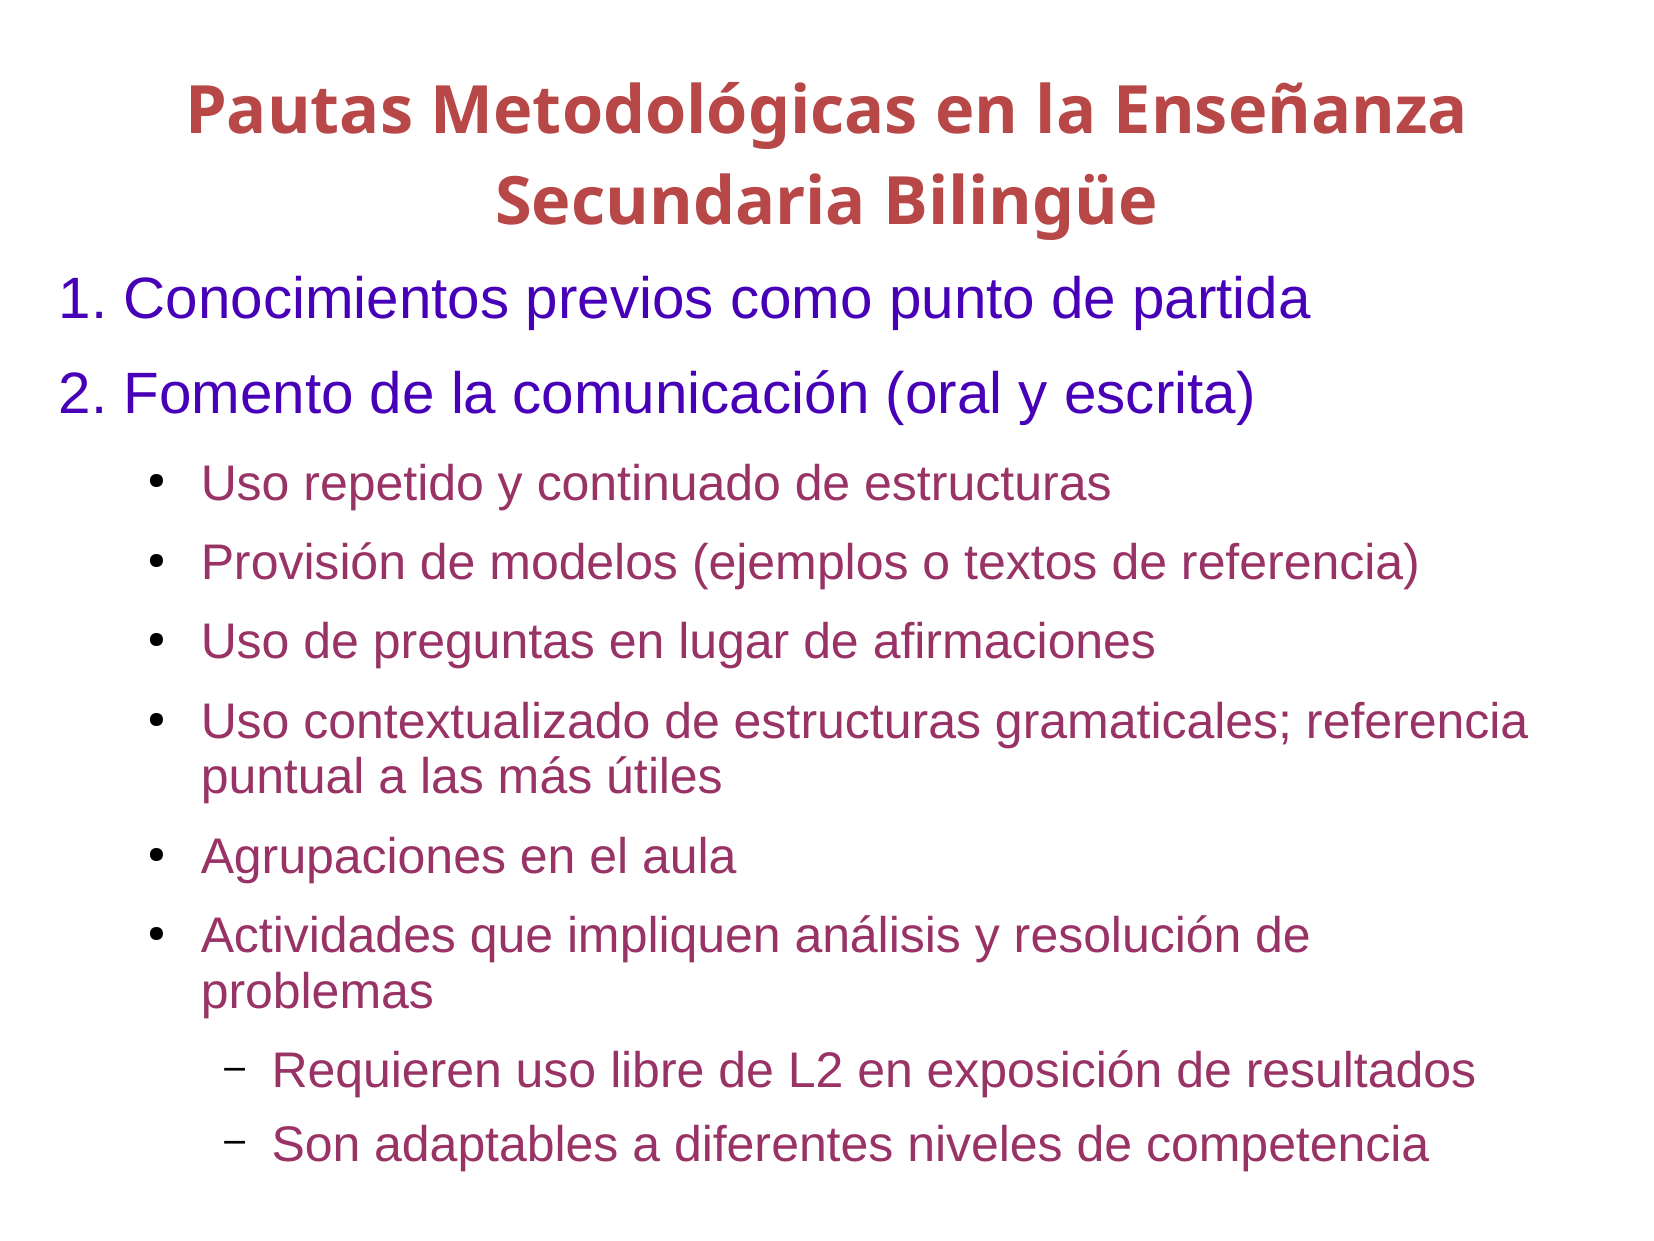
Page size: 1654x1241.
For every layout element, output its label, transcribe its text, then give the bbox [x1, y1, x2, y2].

list 1. Conocimientos previos como punto de partida 2. Fomento de la comunicación (oral y escrita) Uso repetido y continuado de estructuras Provisión de modelos (ejemplos o textos de referencia) Uso de preguntas en lugar de afirmaciones Uso contextualizado de estructuras gramaticales; referencia puntual a las más útiles Agrupaciones en el aula Actividades que impliquen análisis y resolución de problemas Requieren uso libre de L2 en exposición de resultados Son adaptables a diferentes niveles de competencia [59, 265, 1548, 1241]
title Pautas Metodológicas en la Enseñanza Secundaria Bilingüe [82, 49, 1571, 257]
